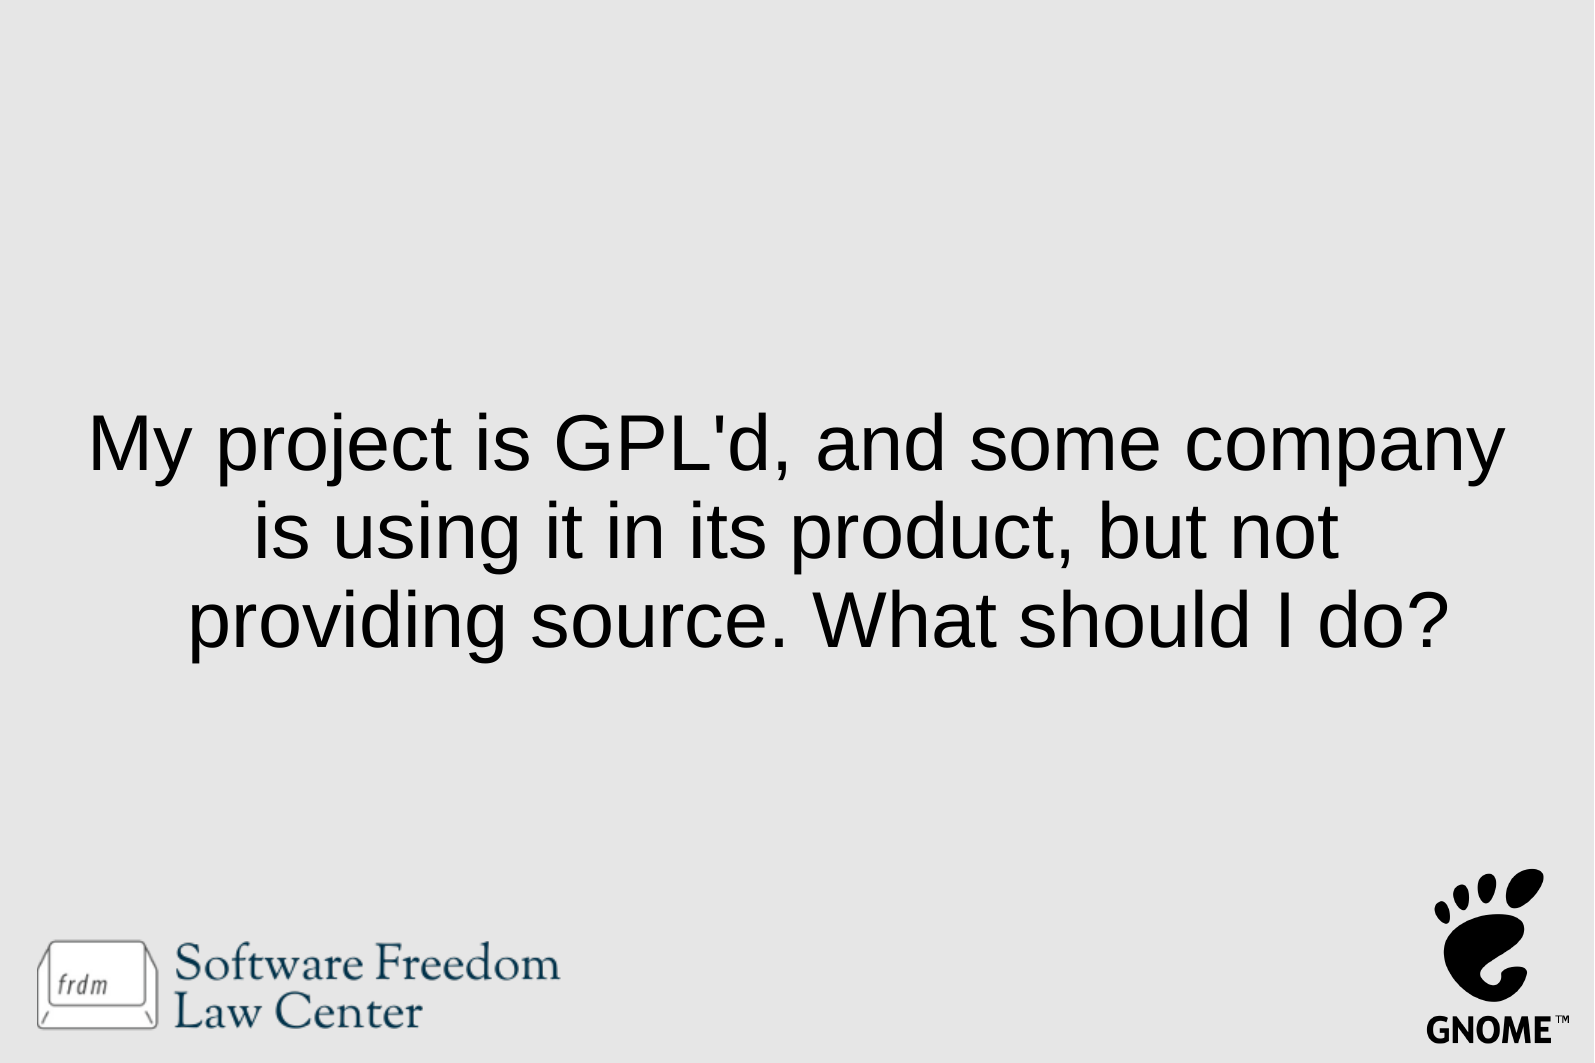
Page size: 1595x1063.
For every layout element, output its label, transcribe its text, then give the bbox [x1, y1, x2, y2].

picture [1420, 862, 1576, 1050]
title My project is GPL'd, and some company is using it in its product, but not providing source. What should I do? [79, 383, 1515, 680]
picture [37, 937, 585, 1035]
